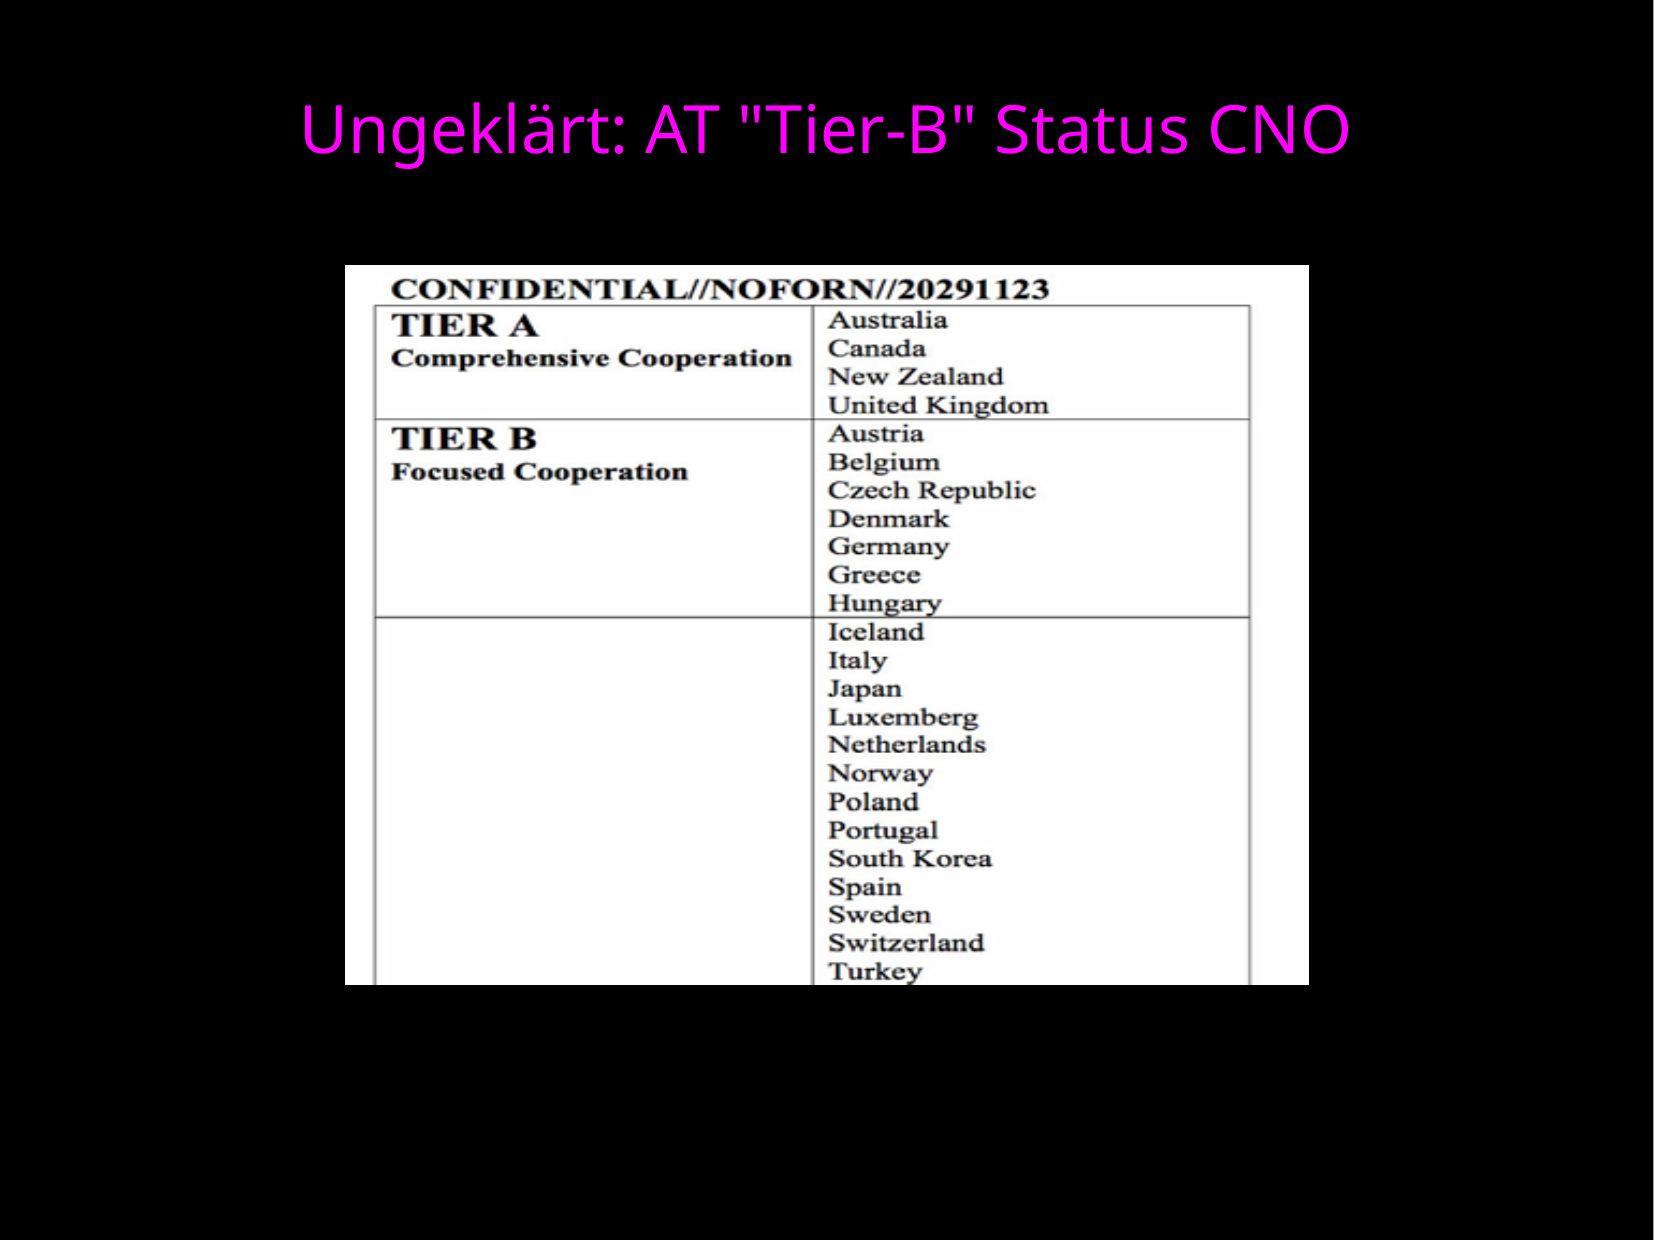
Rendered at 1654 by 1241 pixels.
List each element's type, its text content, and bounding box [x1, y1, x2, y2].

title Ungeklärt: AT "Tier-B" Status CNO [82, 49, 1571, 207]
picture [345, 265, 1309, 986]
